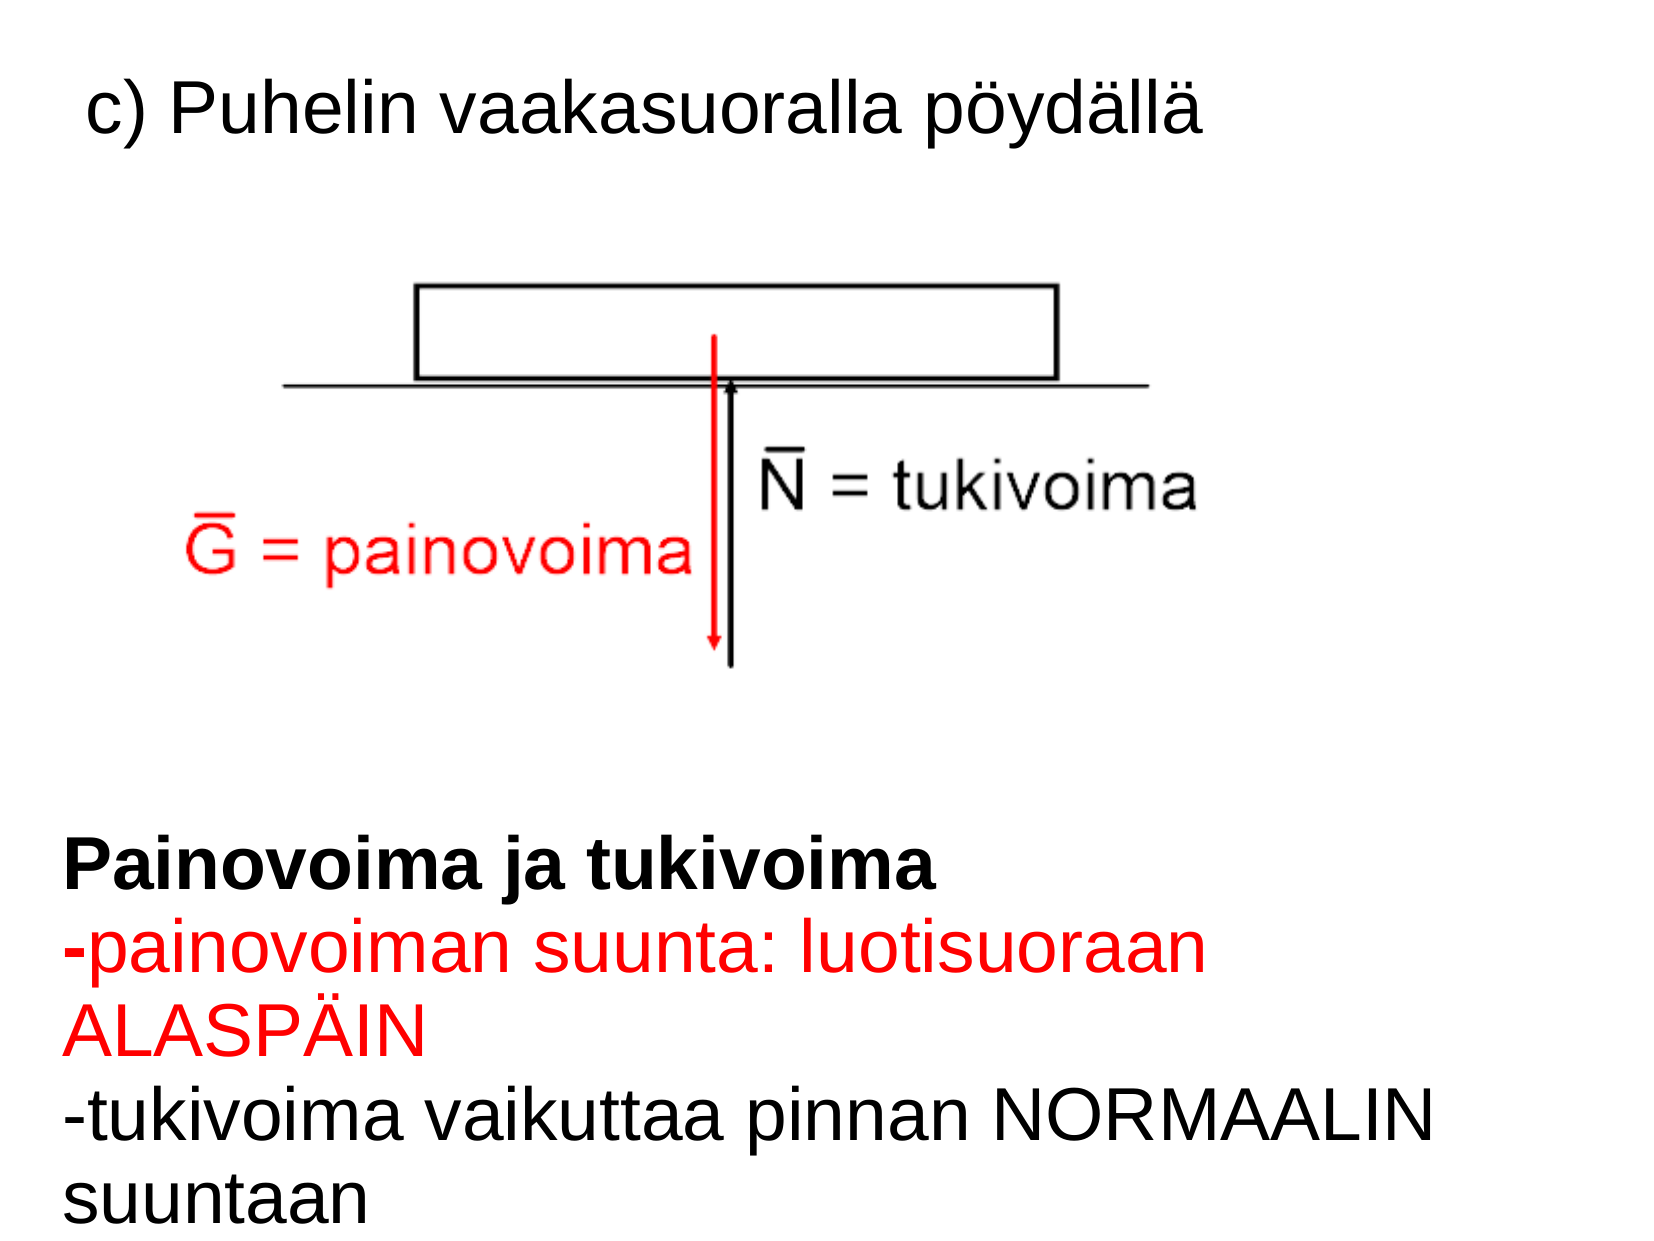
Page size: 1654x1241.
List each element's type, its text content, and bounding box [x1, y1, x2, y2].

picture [153, 224, 1230, 704]
text_box Painovoima ja tukivoima -painovoiman suunta: luotisuoraan ALASPÄIN -tukivoima vaikuttaa pinnan NORMAALIN suuntaan [47, 814, 1600, 1241]
text_box c) Puhelin vaakasuoralla pöydällä [70, 59, 1219, 178]
